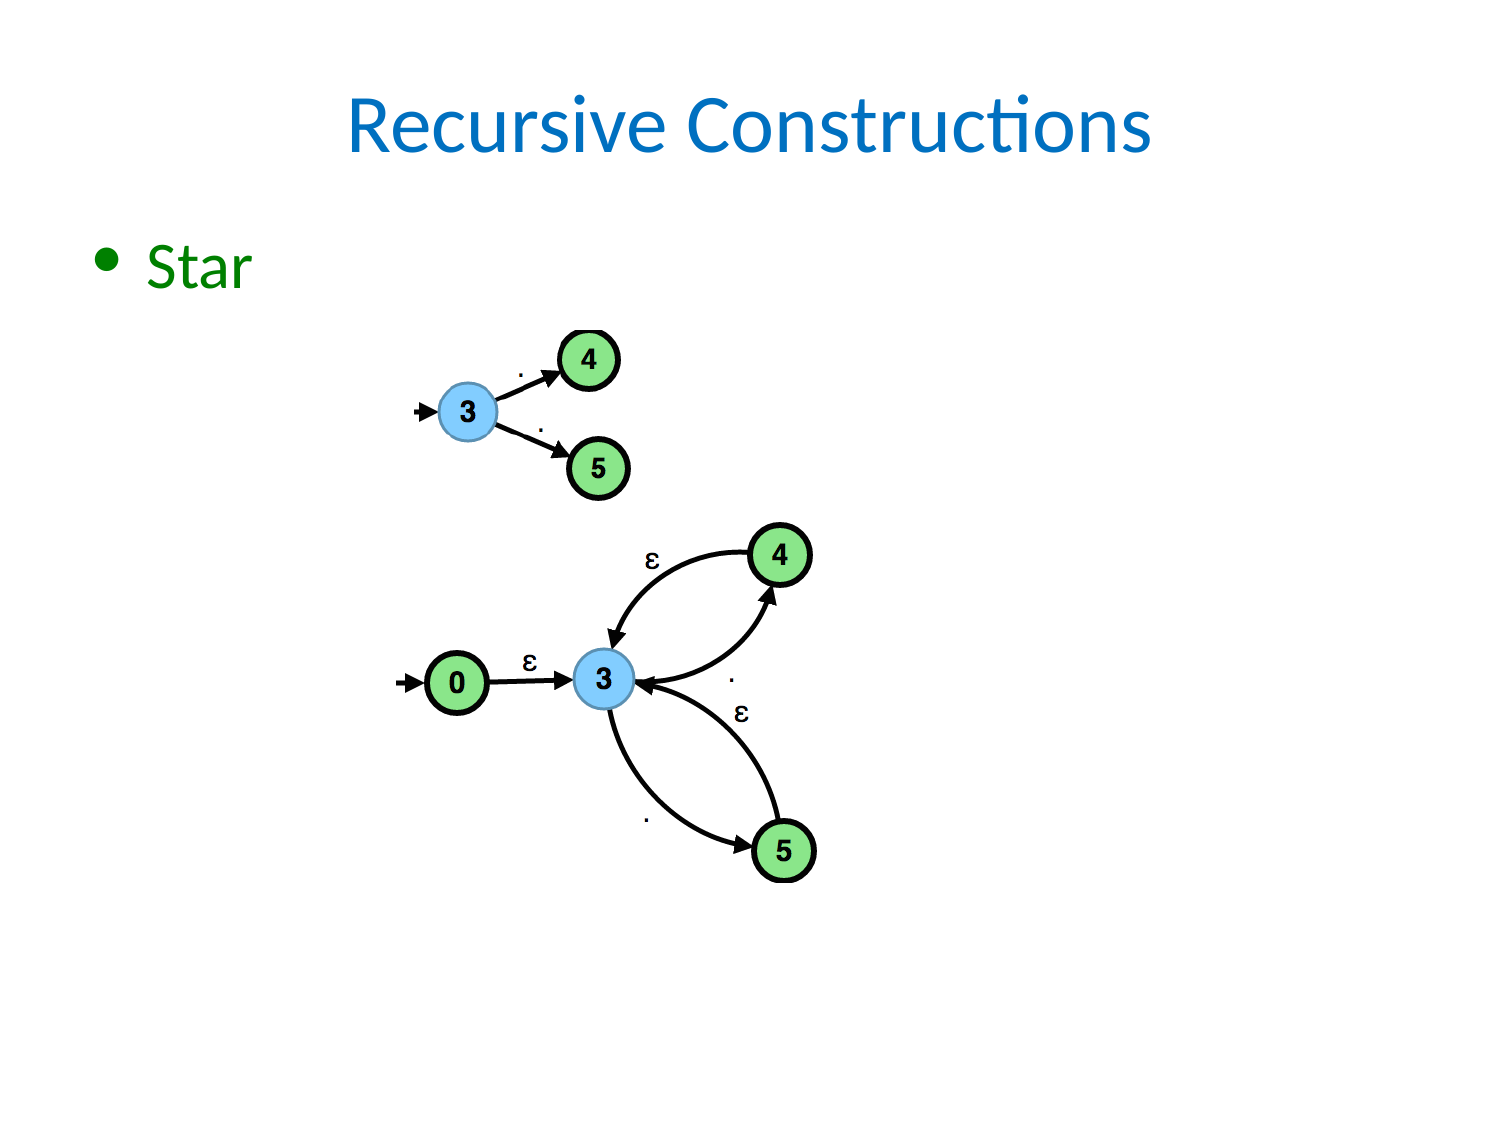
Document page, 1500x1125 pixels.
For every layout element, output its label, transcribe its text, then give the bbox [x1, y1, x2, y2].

list Star [75, 214, 1425, 978]
picture [396, 515, 837, 883]
title Recursive Constructions [75, 25, 1425, 213]
